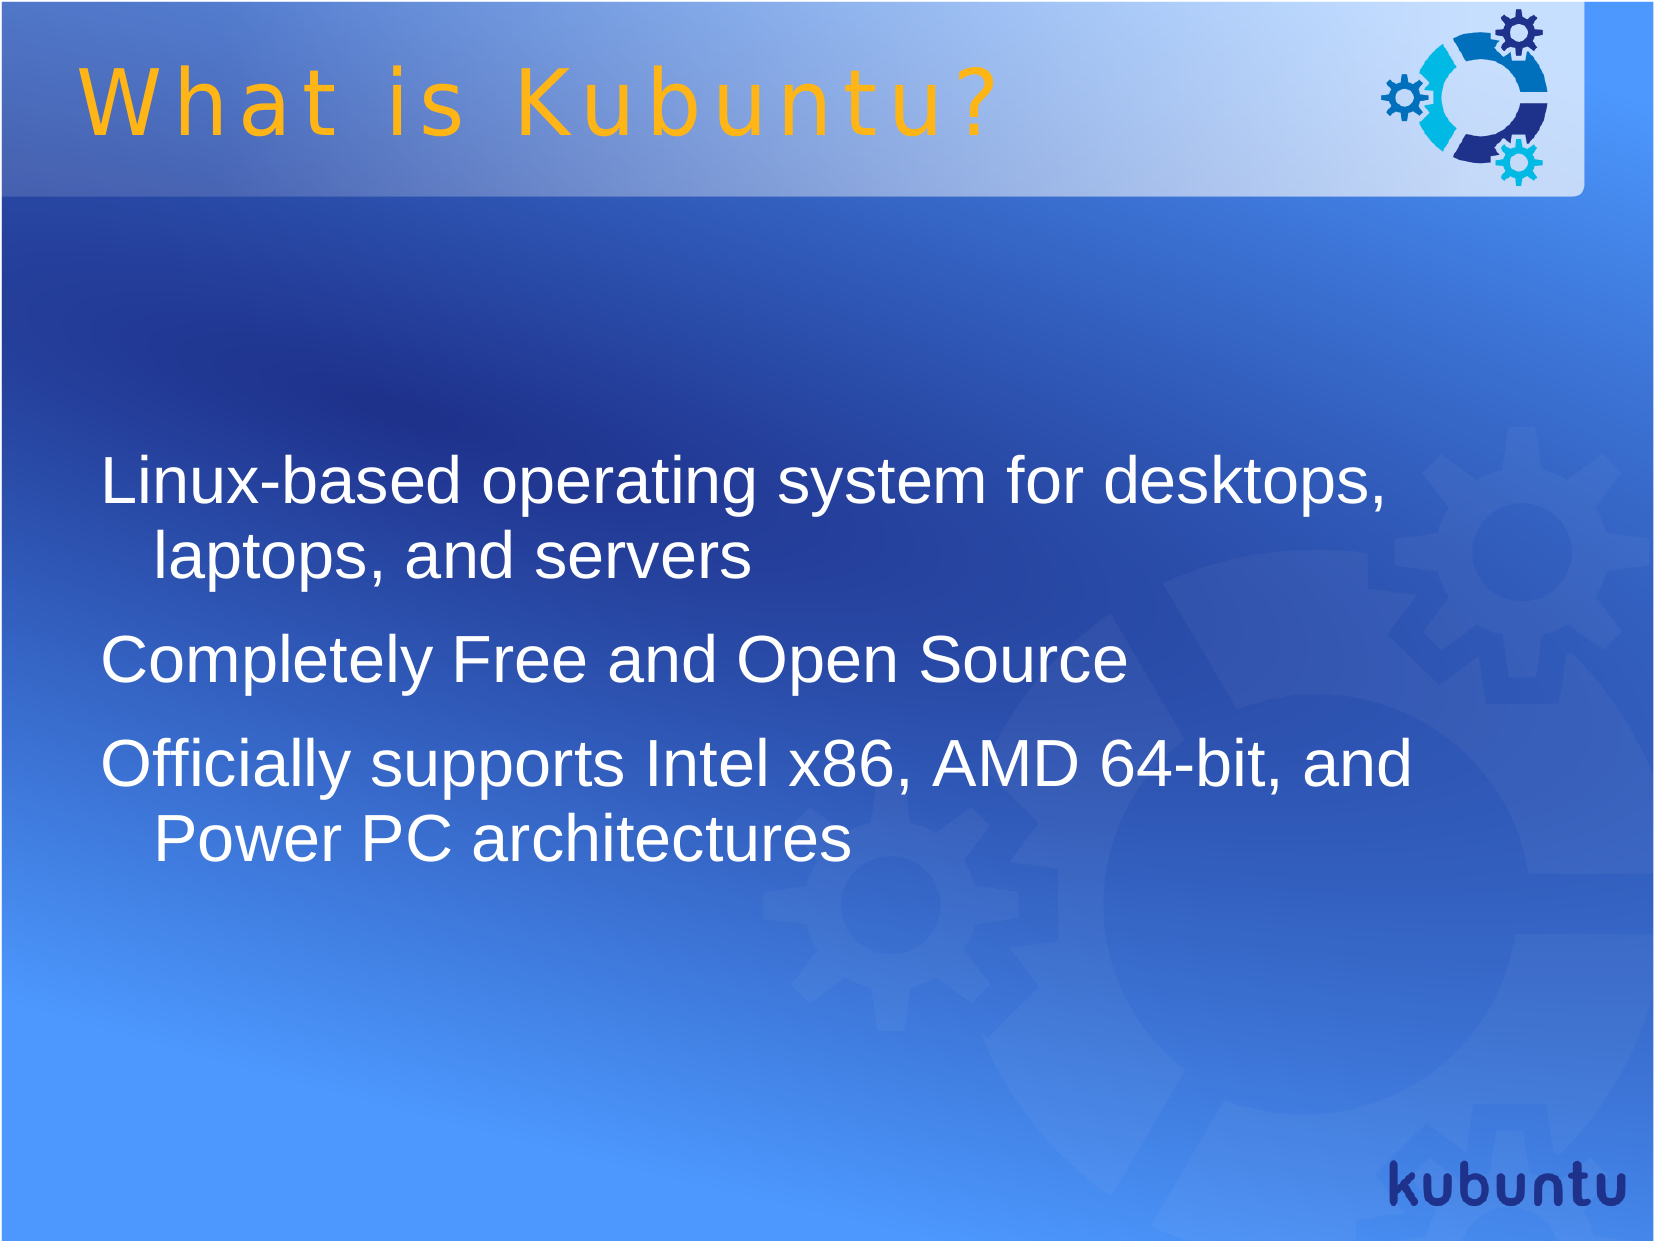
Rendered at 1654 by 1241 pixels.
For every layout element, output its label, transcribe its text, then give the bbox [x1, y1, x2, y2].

list Linux-based operating system for desktops, laptops, and servers Completely Free and Open Source Officially supports Intel x86, AMD 64-bit, and Power PC architectures [82, 442, 1571, 1109]
title What is Kubuntu? [76, 0, 1300, 207]
picture [0, 0, 1654, 1241]
